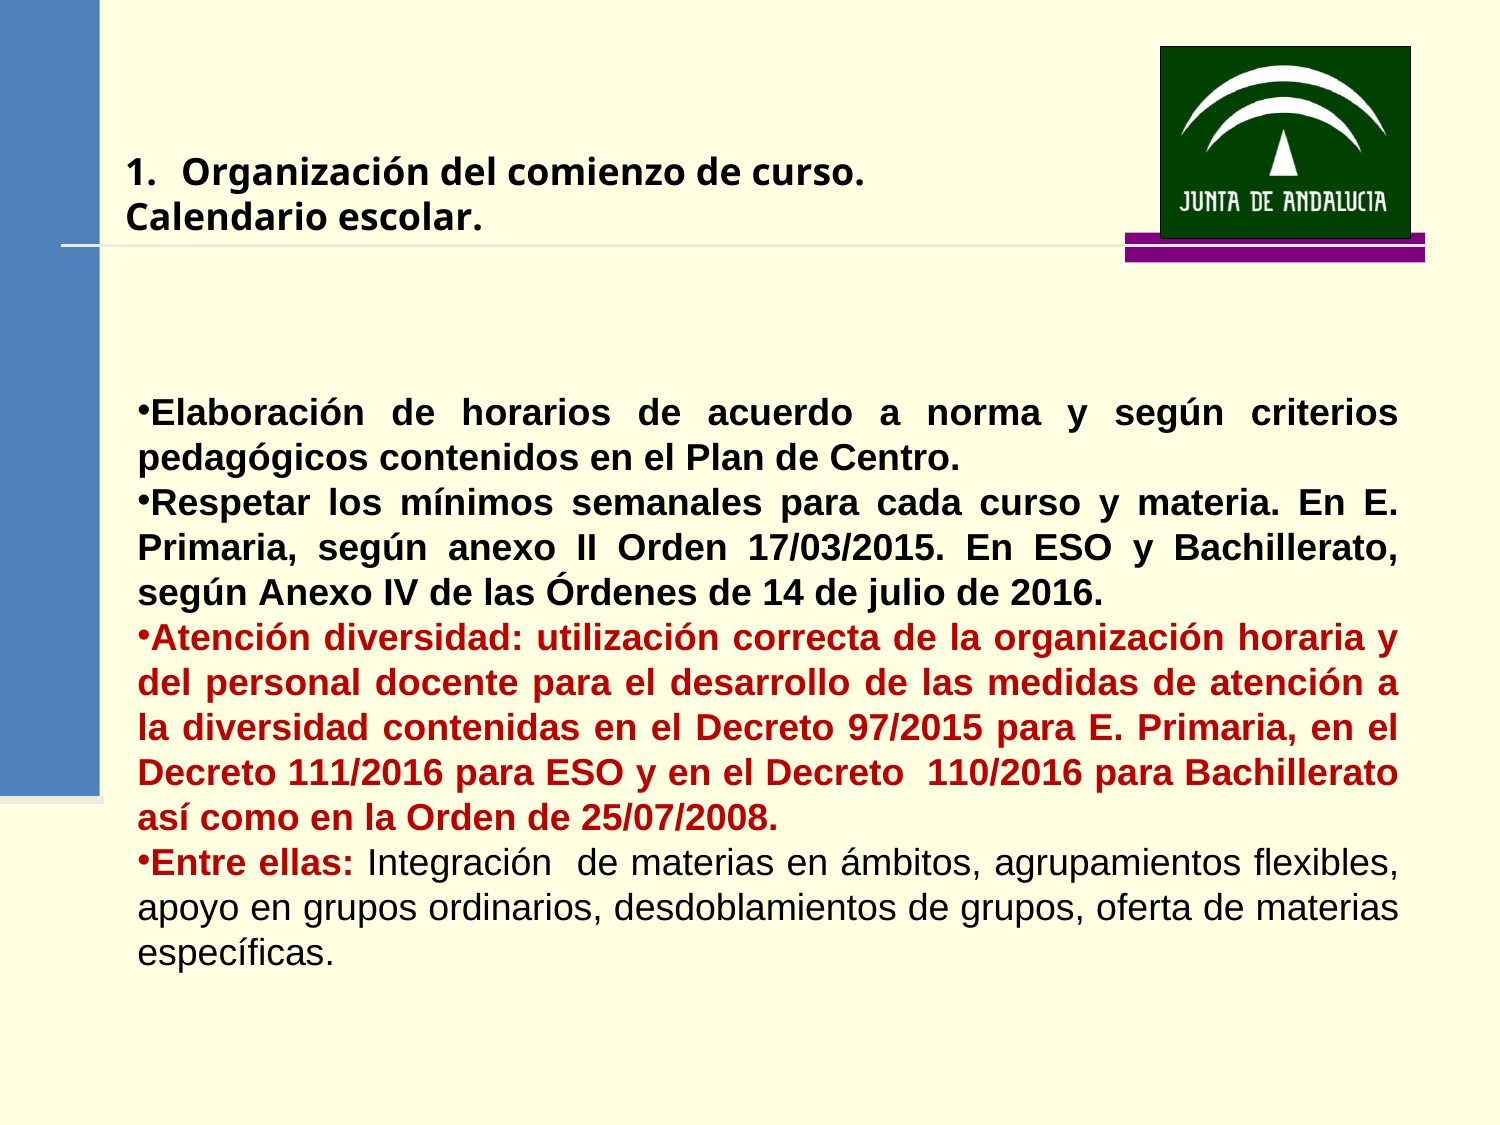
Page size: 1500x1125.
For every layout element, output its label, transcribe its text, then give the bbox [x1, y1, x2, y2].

text_box Elaboración de horarios de acuerdo a norma y según criterios pedagógicos contenidos en el Plan de Centro. Respetar los mínimos semanales para cada curso y materia. En E. Primaria, según anexo II Orden 17/03/2015. En ESO y Bachillerato, según Anexo IV de las Órdenes de 14 de julio de 2016. Atención diversidad: utilización correcta de la organización horaria y del personal docente para el desarrollo de las medidas de atención a la diversidad contenidas en el Decreto 97/2015 para E. Primaria, en el Decreto 111/2016 para ESO y en el Decreto 110/2016 para Bachillerato así como en la Orden de 25/07/2008. Entre ellas: Integración de materias en ámbitos, agrupamientos flexibles, apoyo en grupos ordinarios, desdoblamientos de grupos, oferta de materias específicas. [137, 387, 1400, 999]
text_box Organización del comienzo de curso. Calendario escolar. [124, 124, 1426, 313]
picture [1160, 46, 1410, 239]
